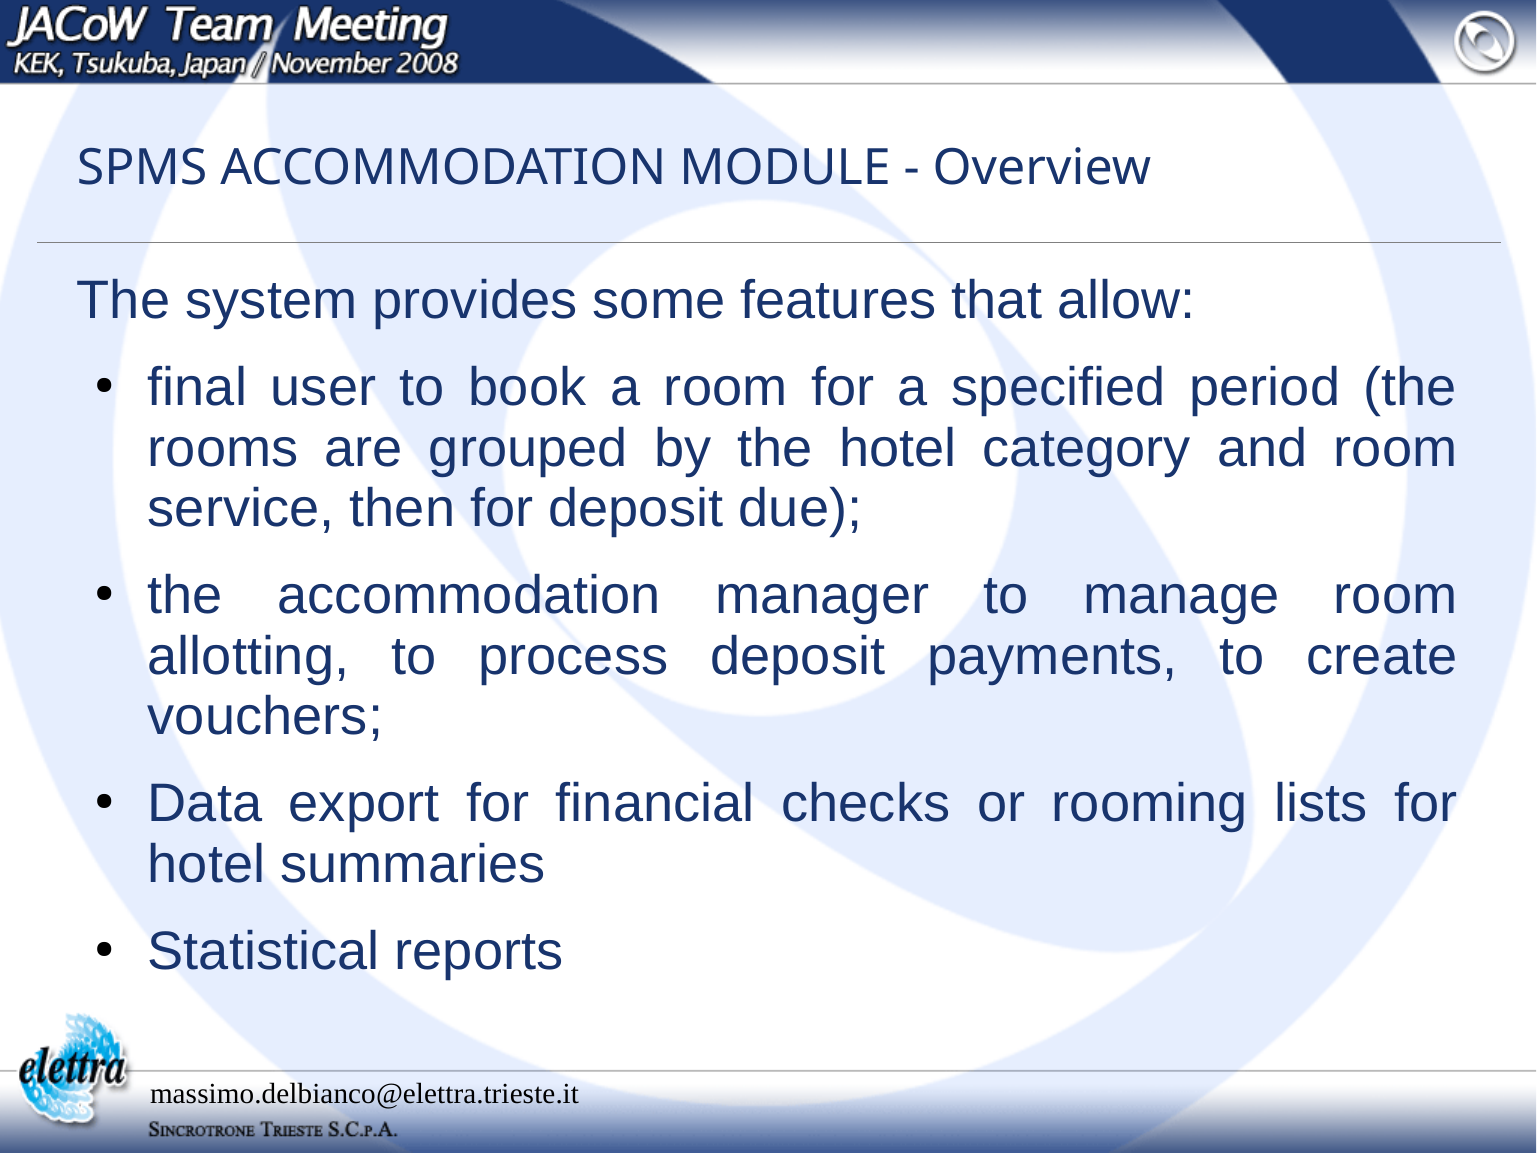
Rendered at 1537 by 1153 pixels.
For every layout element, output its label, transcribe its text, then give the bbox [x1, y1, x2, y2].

list The system provides some features that allow: final user to book a room for a specified period (the rooms are grouped by the hotel category and room service, then for deposit due); the accommodation manager to manage room allotting, to process deposit payments, to create vouchers; Data export for financial checks or rooming lists for hotel summaries Statistical reports [76, 269, 1460, 1031]
text_box [88, 352, 129, 410]
title SPMS ACCOMMODATION MODULE - Overview [76, 101, 1460, 228]
picture [0, 0, 1537, 1153]
